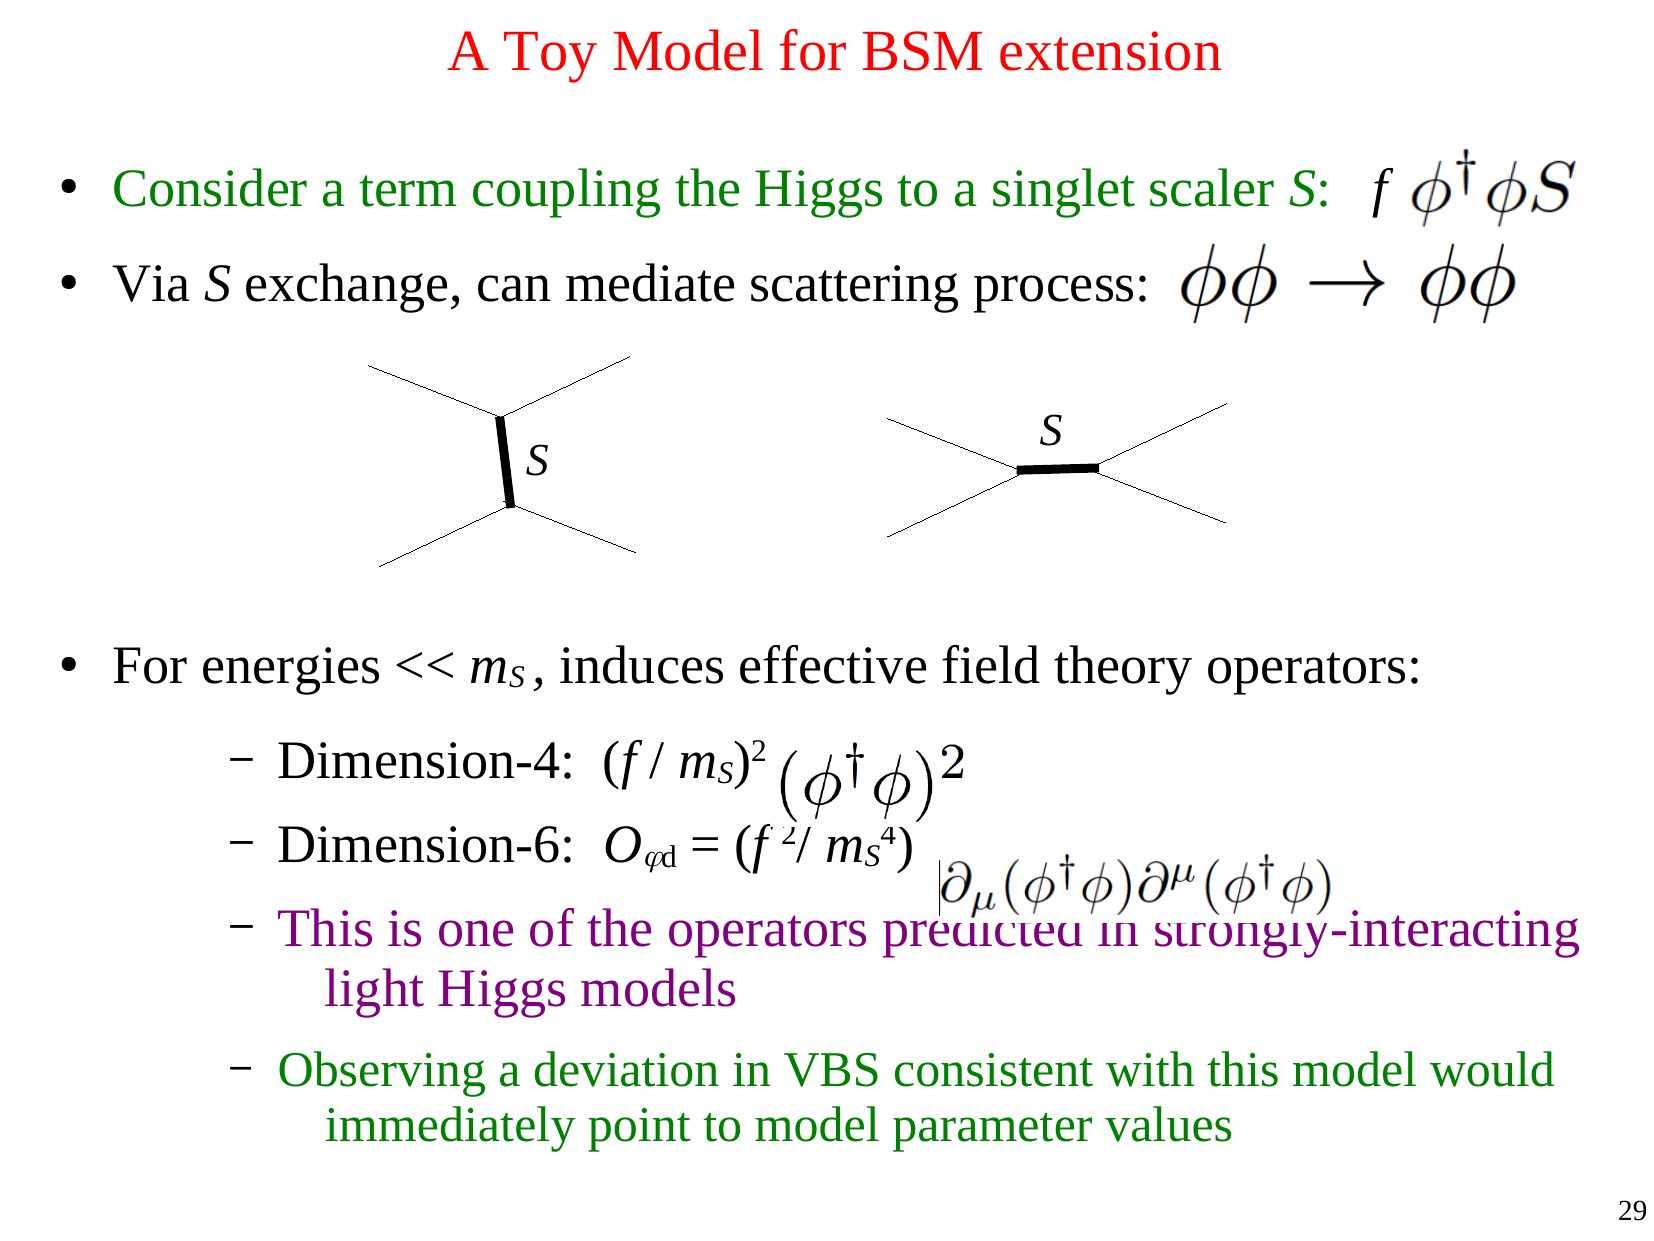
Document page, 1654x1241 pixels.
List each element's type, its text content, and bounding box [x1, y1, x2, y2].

text_box S [1039, 405, 1063, 456]
title A Toy Model for BSM extension [128, 0, 1541, 144]
list Consider a term coupling the Higgs to a singlet scaler S: f Via S exchange, can mediate scattering process: For energies << mS , induces effective field theory operators: Dimension-4: (f / mS)2 Dimension-6: Oφd = (f 2/ mS4) This is one of the operators predicted in strongly-interacting light Higgs models Observing a deviation in VBS consistent with this model would immediately point to model parameter values [41, 158, 1635, 1241]
picture [1171, 140, 1581, 336]
picture [938, 850, 1343, 924]
text_box S [525, 434, 549, 486]
picture [770, 737, 969, 828]
